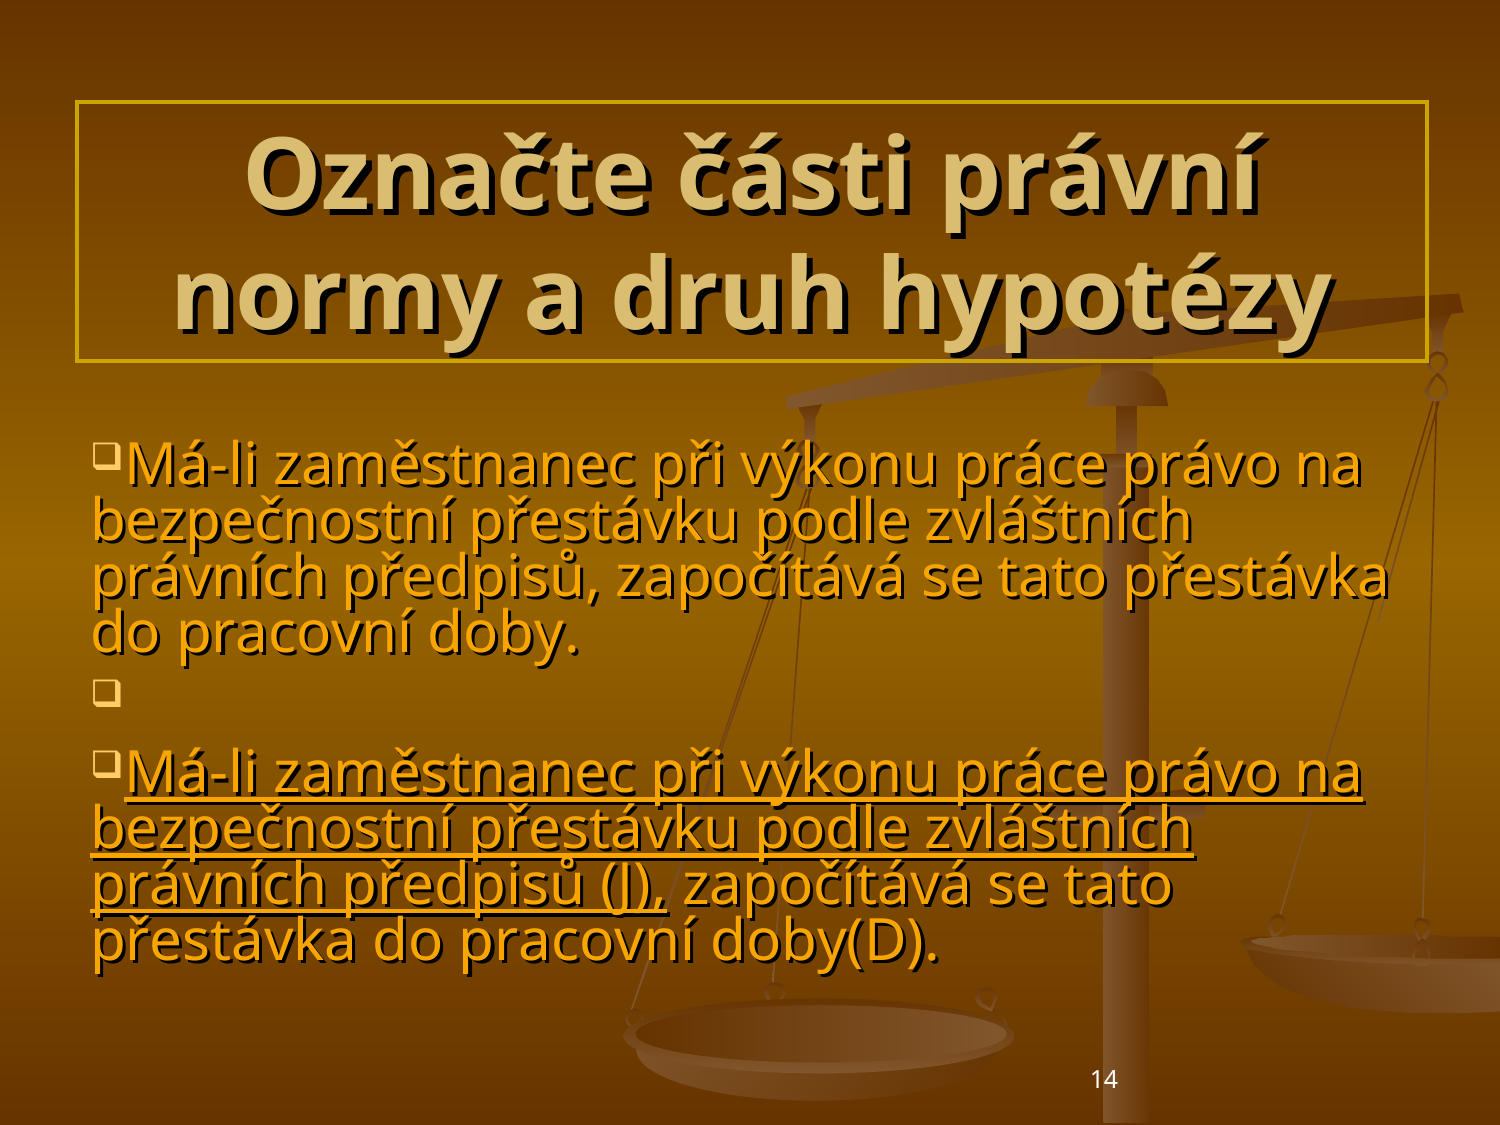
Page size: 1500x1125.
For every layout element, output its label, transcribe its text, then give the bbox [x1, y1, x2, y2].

title Označte části právní normy a druh hypotézy [76, 101, 1427, 362]
text_box [1074, 1029, 1425, 1105]
list Má-li zaměstnanec při výkonu práce právo na bezpečnostní přestávku podle zvláštních právních předpisů, započítává se tato přestávka do pracovní doby. Má-li zaměstnanec při výkonu práce právo na bezpečnostní přestávku podle zvláštních právních předpisů (J), započítává se tato přestávka do pracovní doby(D). [75, 432, 1426, 1024]
